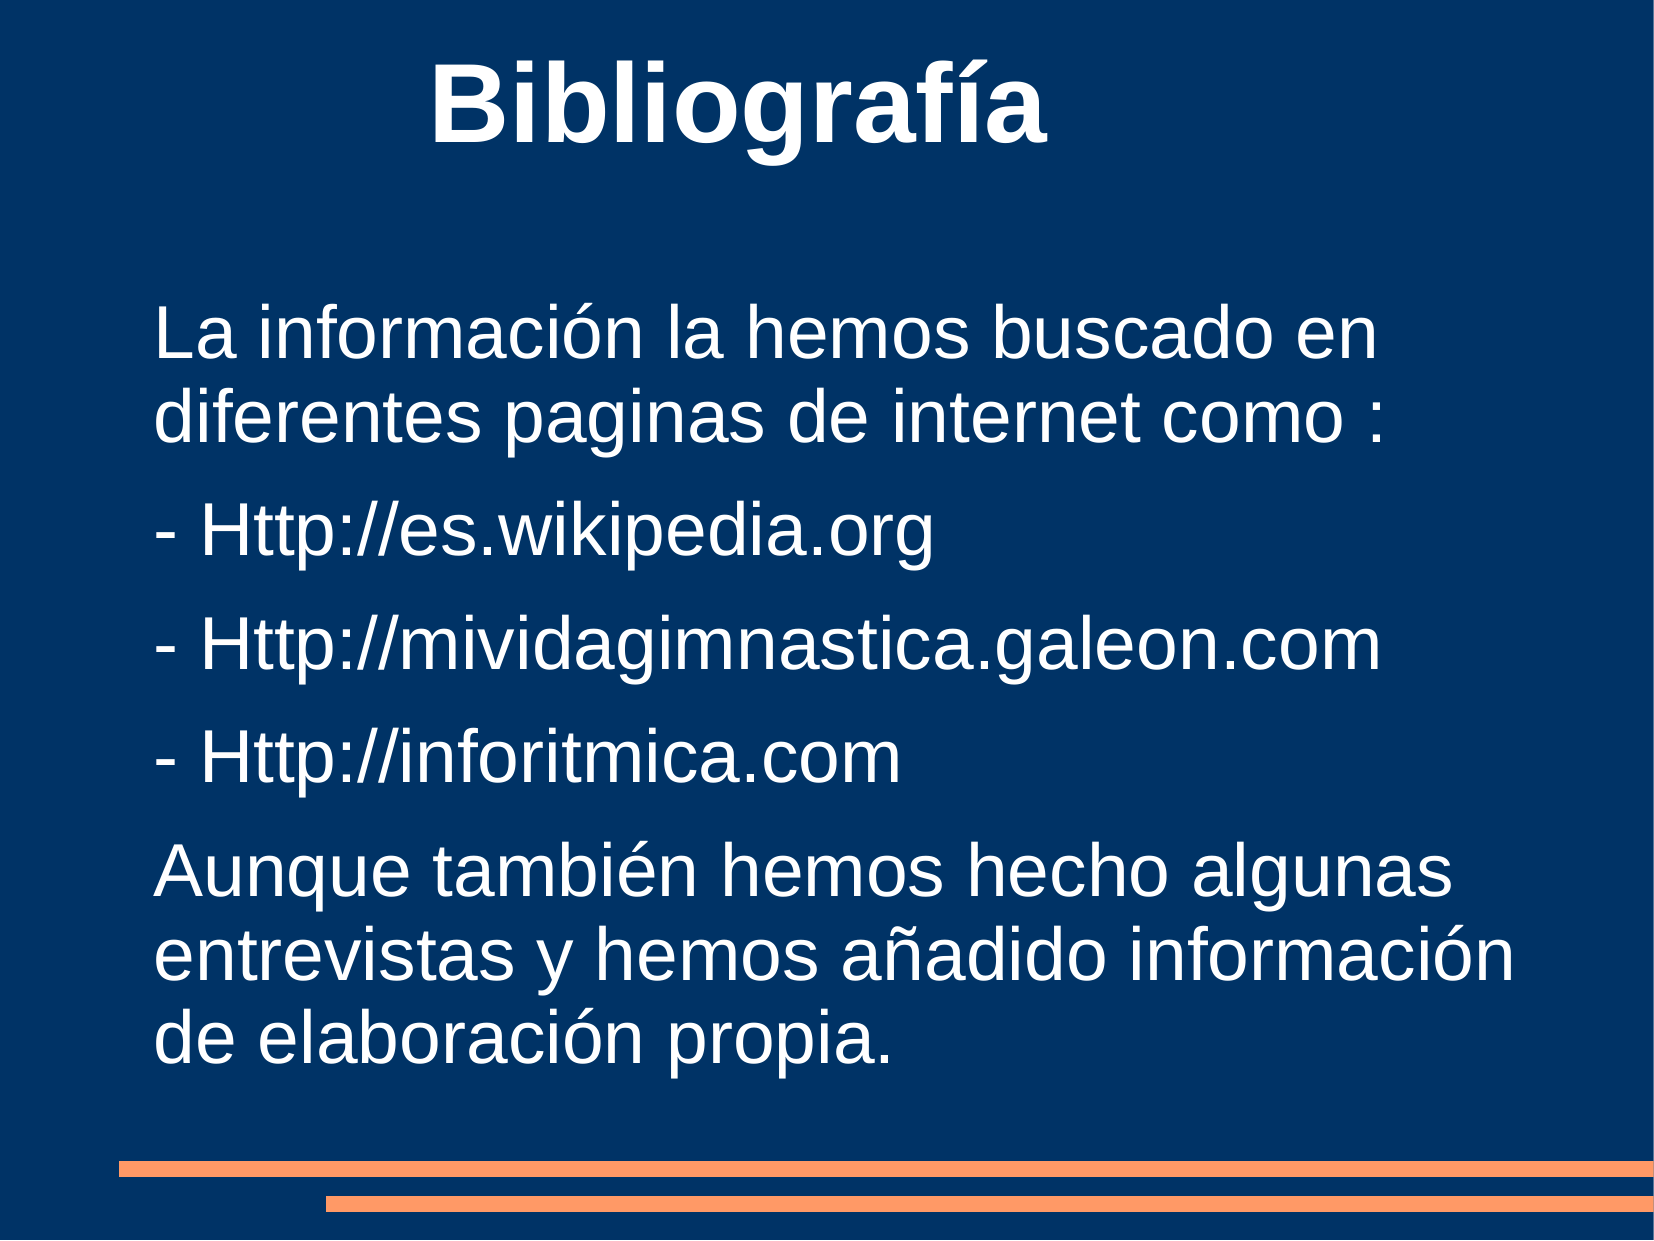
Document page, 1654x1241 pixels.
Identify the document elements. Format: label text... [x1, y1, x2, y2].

title Bibliografía [265, 29, 1211, 178]
list La información la hemos buscado en diferentes paginas de internet como : - Http://es.wikipedia.org - Http://mividagimnastica.galeon.com - Http://inforitmica.com Aunque también hemos hecho algunas entrevistas y hemos añadido información de elaboración propia. [82, 290, 1571, 1109]
